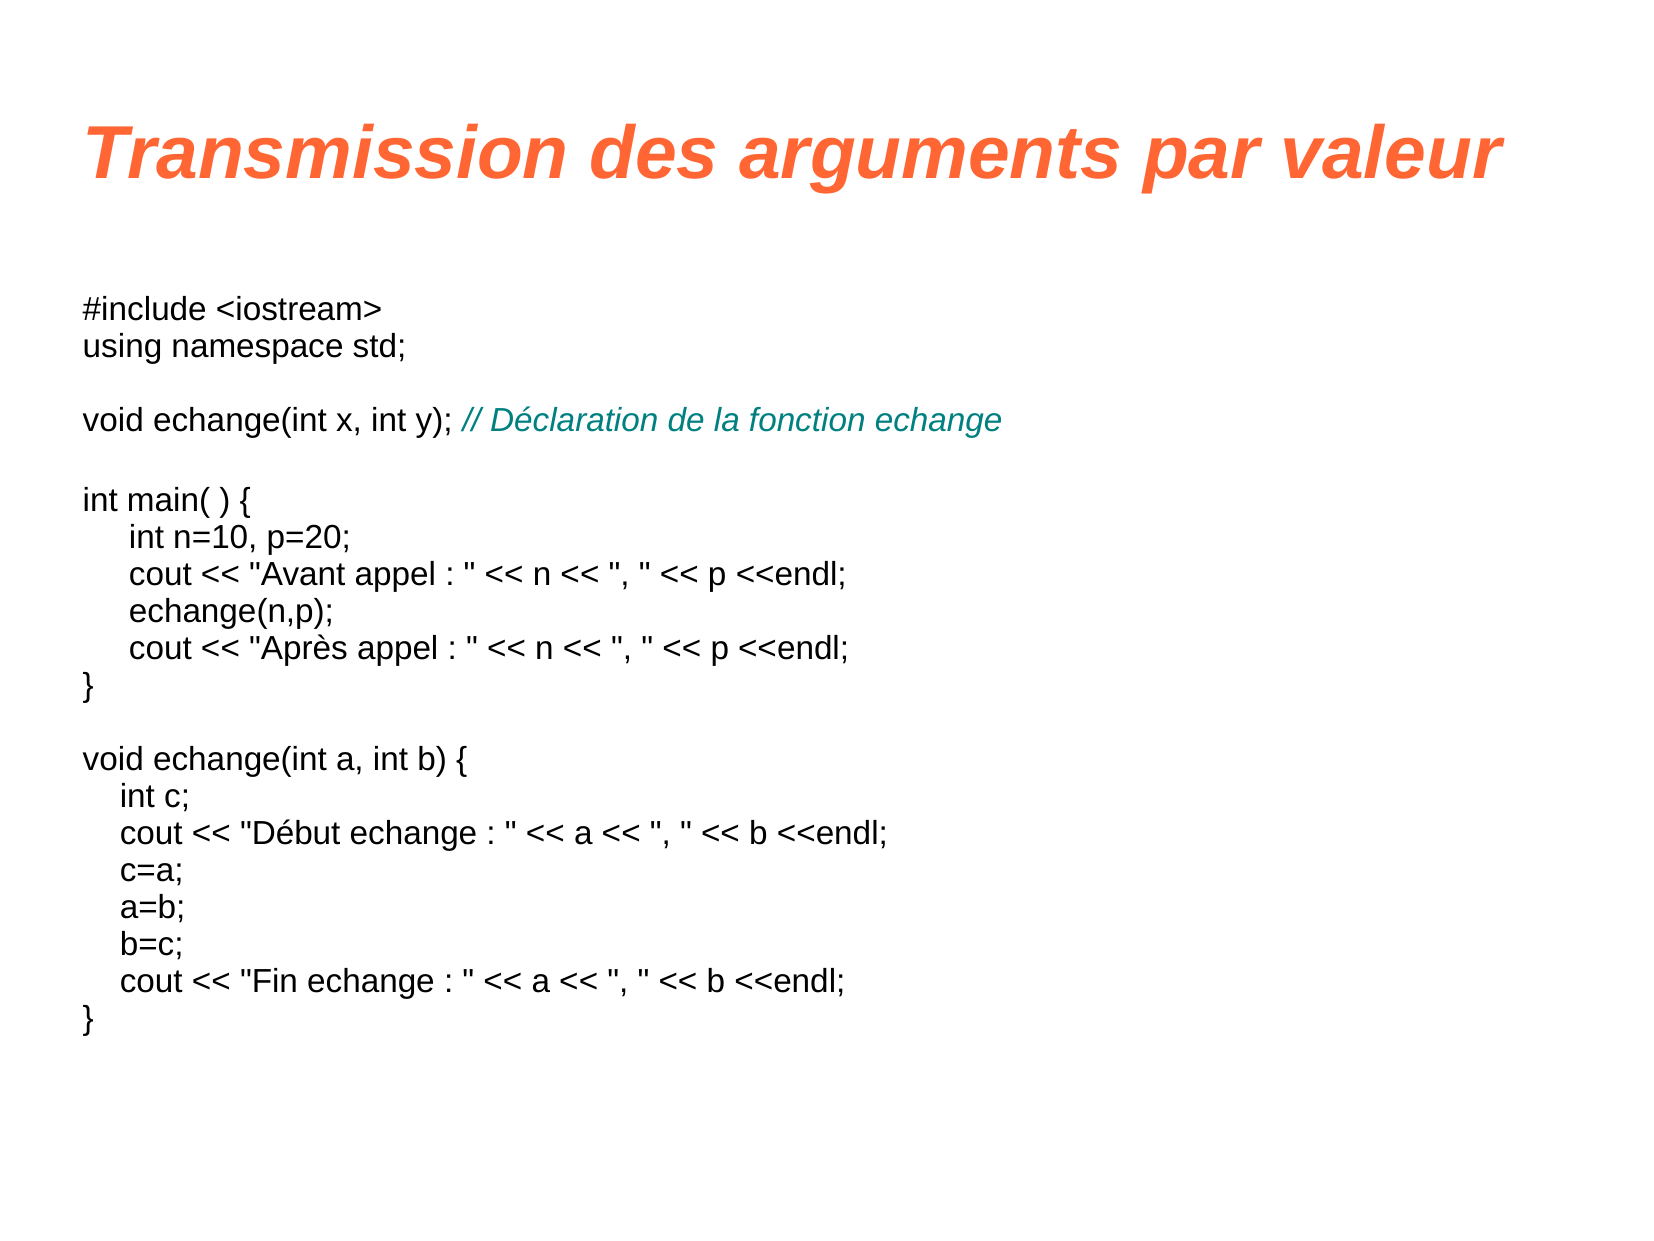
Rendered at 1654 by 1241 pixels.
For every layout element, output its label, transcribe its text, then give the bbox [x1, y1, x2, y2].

list #include <iostream> using namespace std; void echange(int x, int y); // Déclaration de la fonction echange int main( ) { int n=10, p=20; cout << "Avant appel : " << n << ", " << p <<endl; echange(n,p); cout << "Après appel : " << n << ", " << p <<endl; } void echange(int a, int b) { int c; cout << "Début echange : " << a << ", " << b <<endl; c=a; a=b; b=c; cout << "Fin echange : " << a << ", " << b <<endl; } [82, 290, 1571, 1109]
title Transmission des arguments par valeur [82, 49, 1571, 257]
